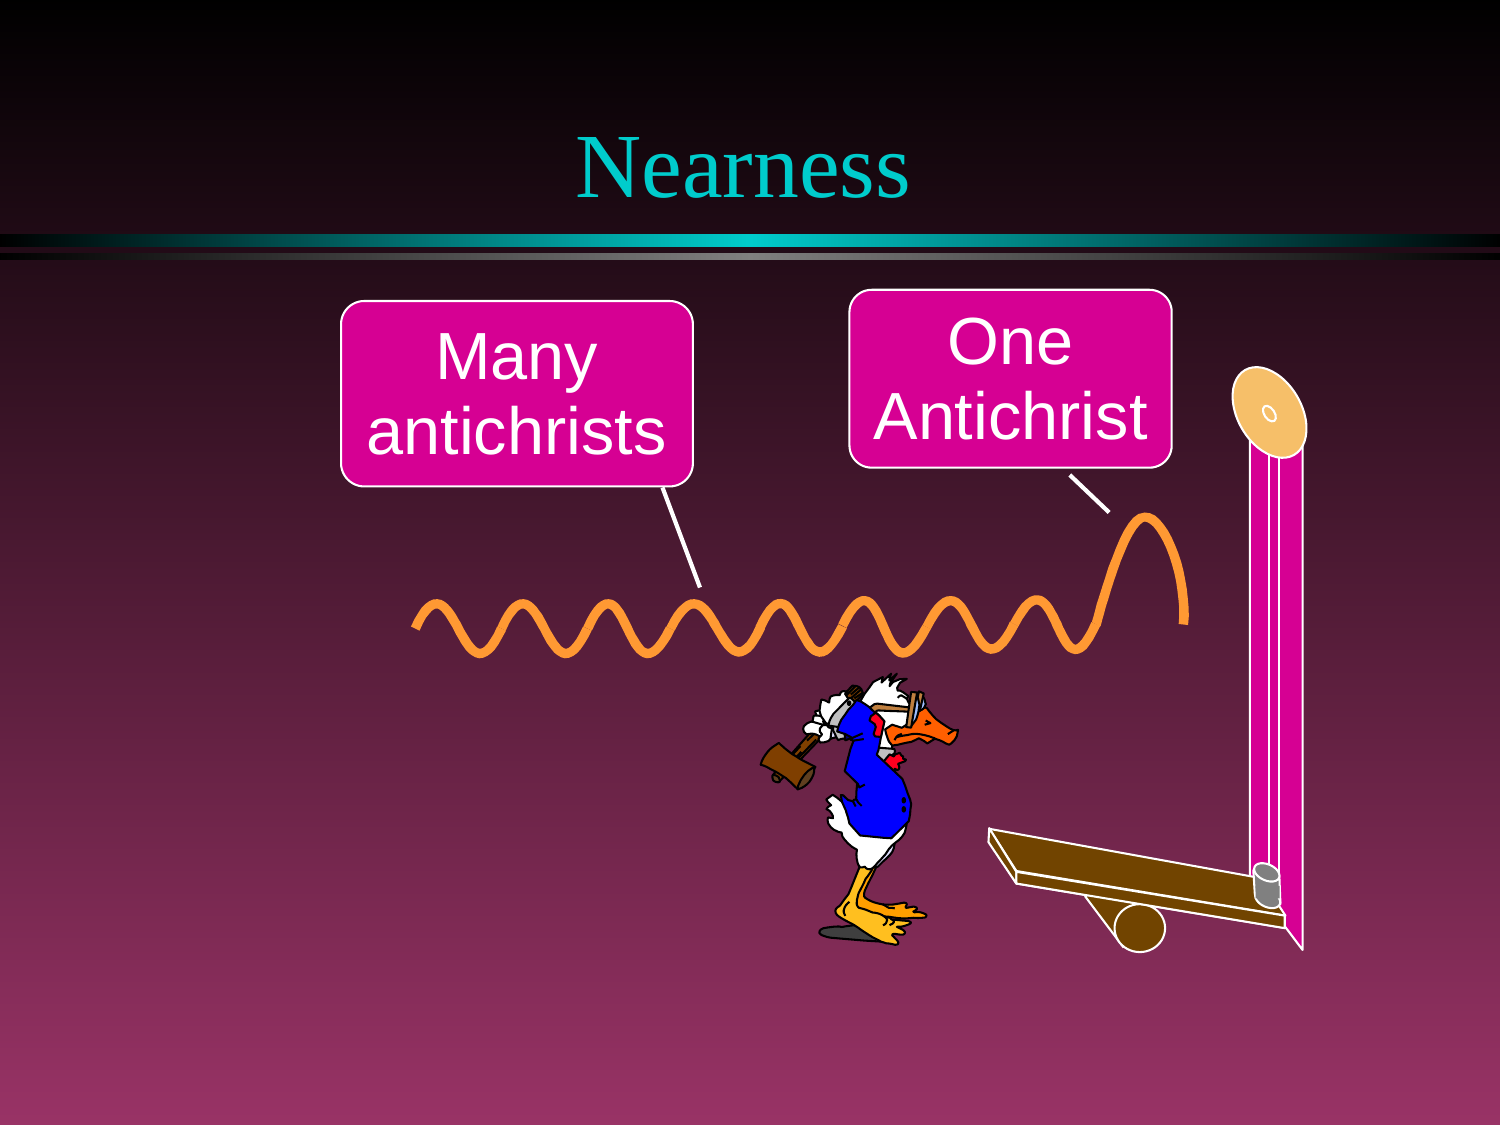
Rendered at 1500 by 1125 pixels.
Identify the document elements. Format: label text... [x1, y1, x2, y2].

text_box Many antichrists [341, 301, 693, 487]
text_box One Antichrist [849, 289, 1172, 468]
text_box [410, 512, 1189, 659]
text_box [988, 367, 1307, 953]
text_box [760, 673, 959, 945]
title Nearness [99, 37, 1388, 225]
